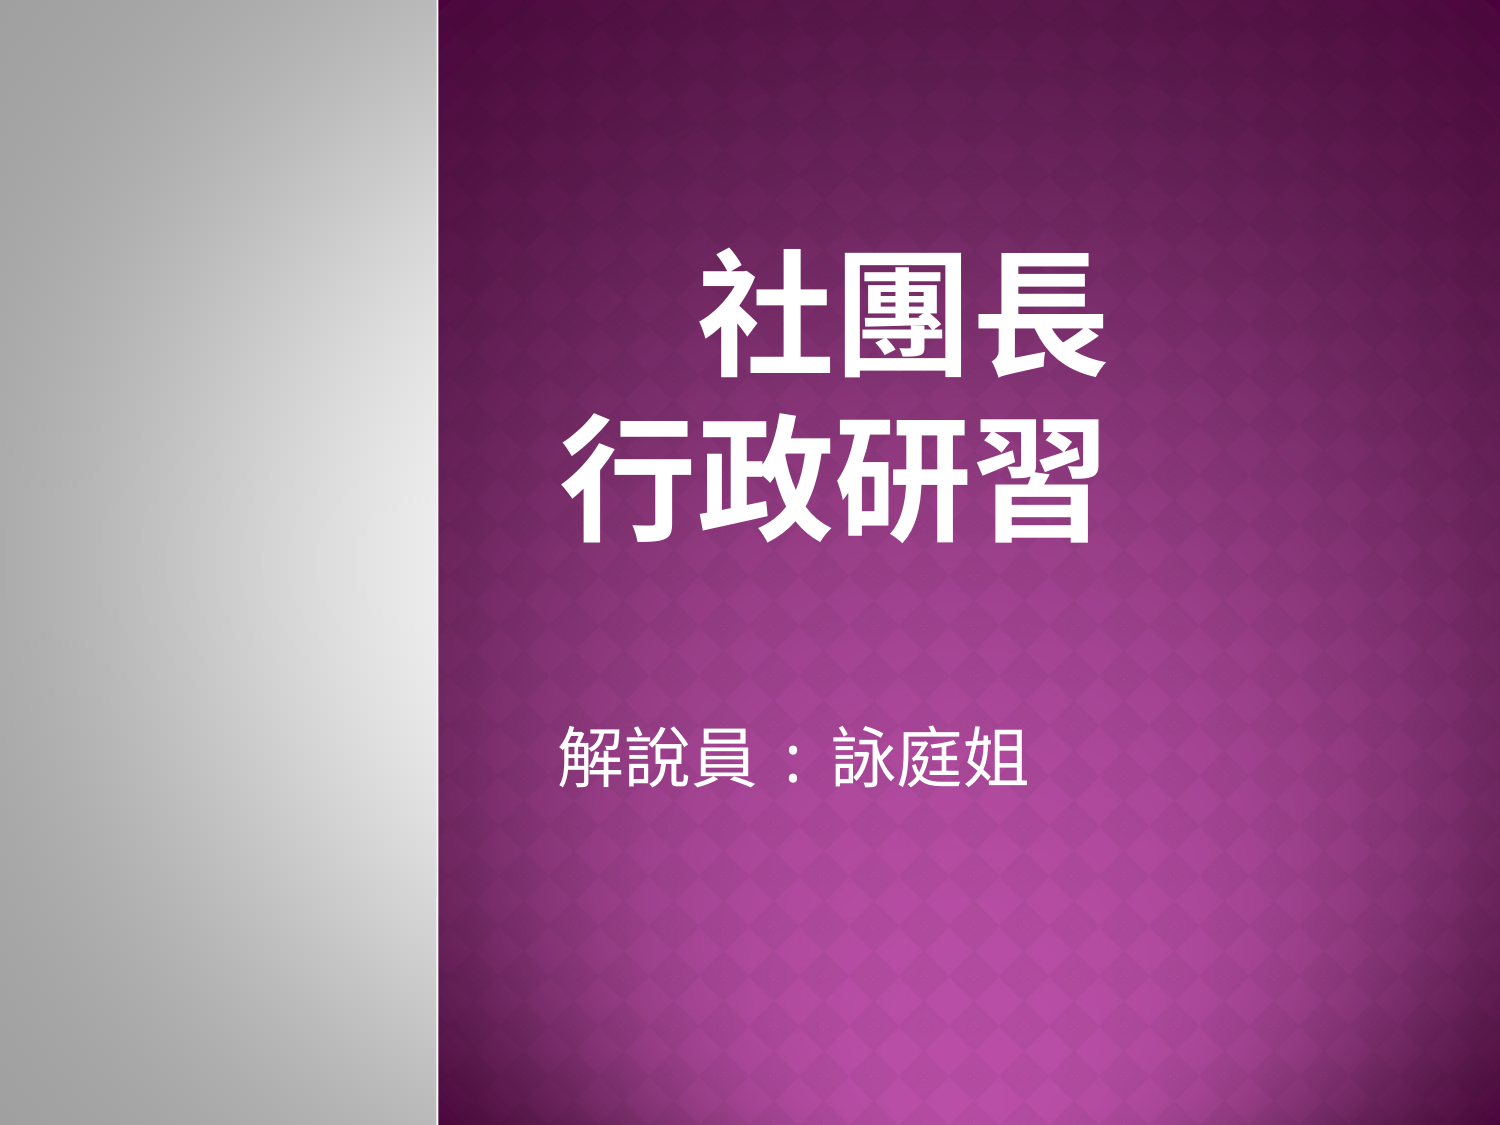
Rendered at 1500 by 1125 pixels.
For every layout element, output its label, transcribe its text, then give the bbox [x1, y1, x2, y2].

title 社團長 行政研習 [552, 87, 1390, 559]
subtitle 解說員:詠庭姐 [550, 580, 1390, 762]
